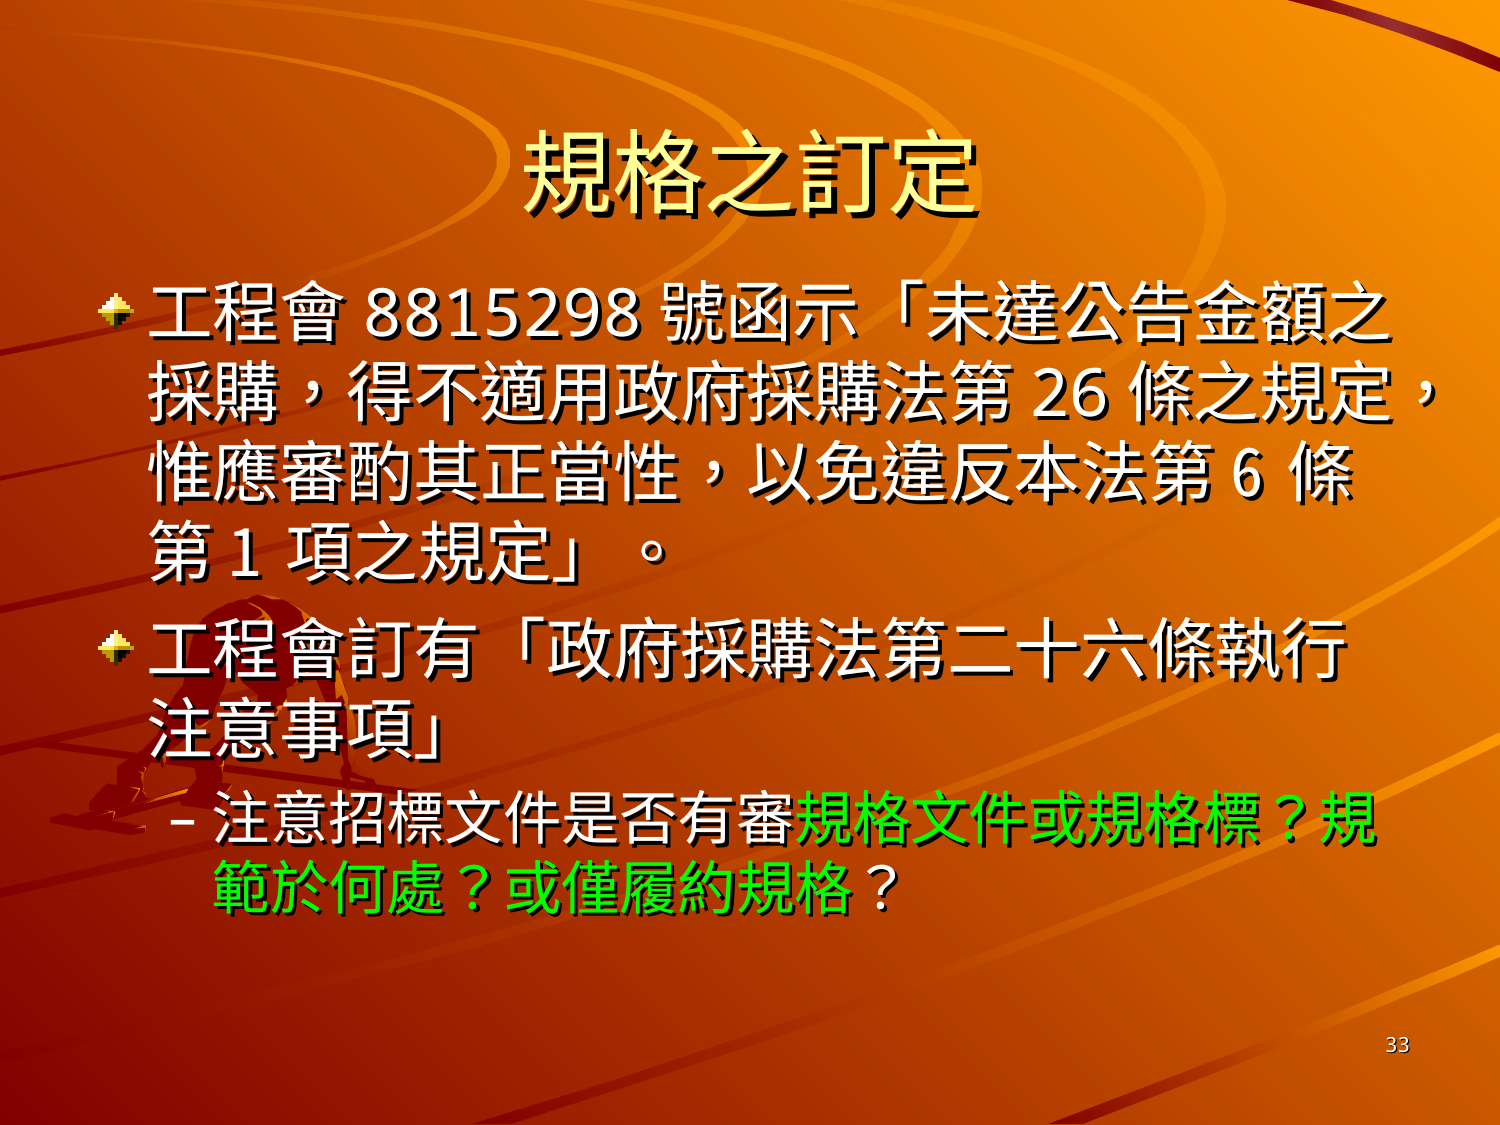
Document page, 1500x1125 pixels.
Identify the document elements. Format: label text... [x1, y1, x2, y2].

title 規格之訂定 [75, 25, 1426, 233]
list 工程會8815298號函示「未達公告金額之採購，得不適用政府採購法第26條之規定，惟應審酌其正當性，以免違反本法第6條第1項之規定」。 工程會訂有「政府採購法第二十六條執行注意事項」 注意招標文件是否有審規格文件或規格標？規範於何處？或僅履約規格？ [75, 262, 1426, 1006]
text_box <編號> [1074, 1024, 1426, 1100]
